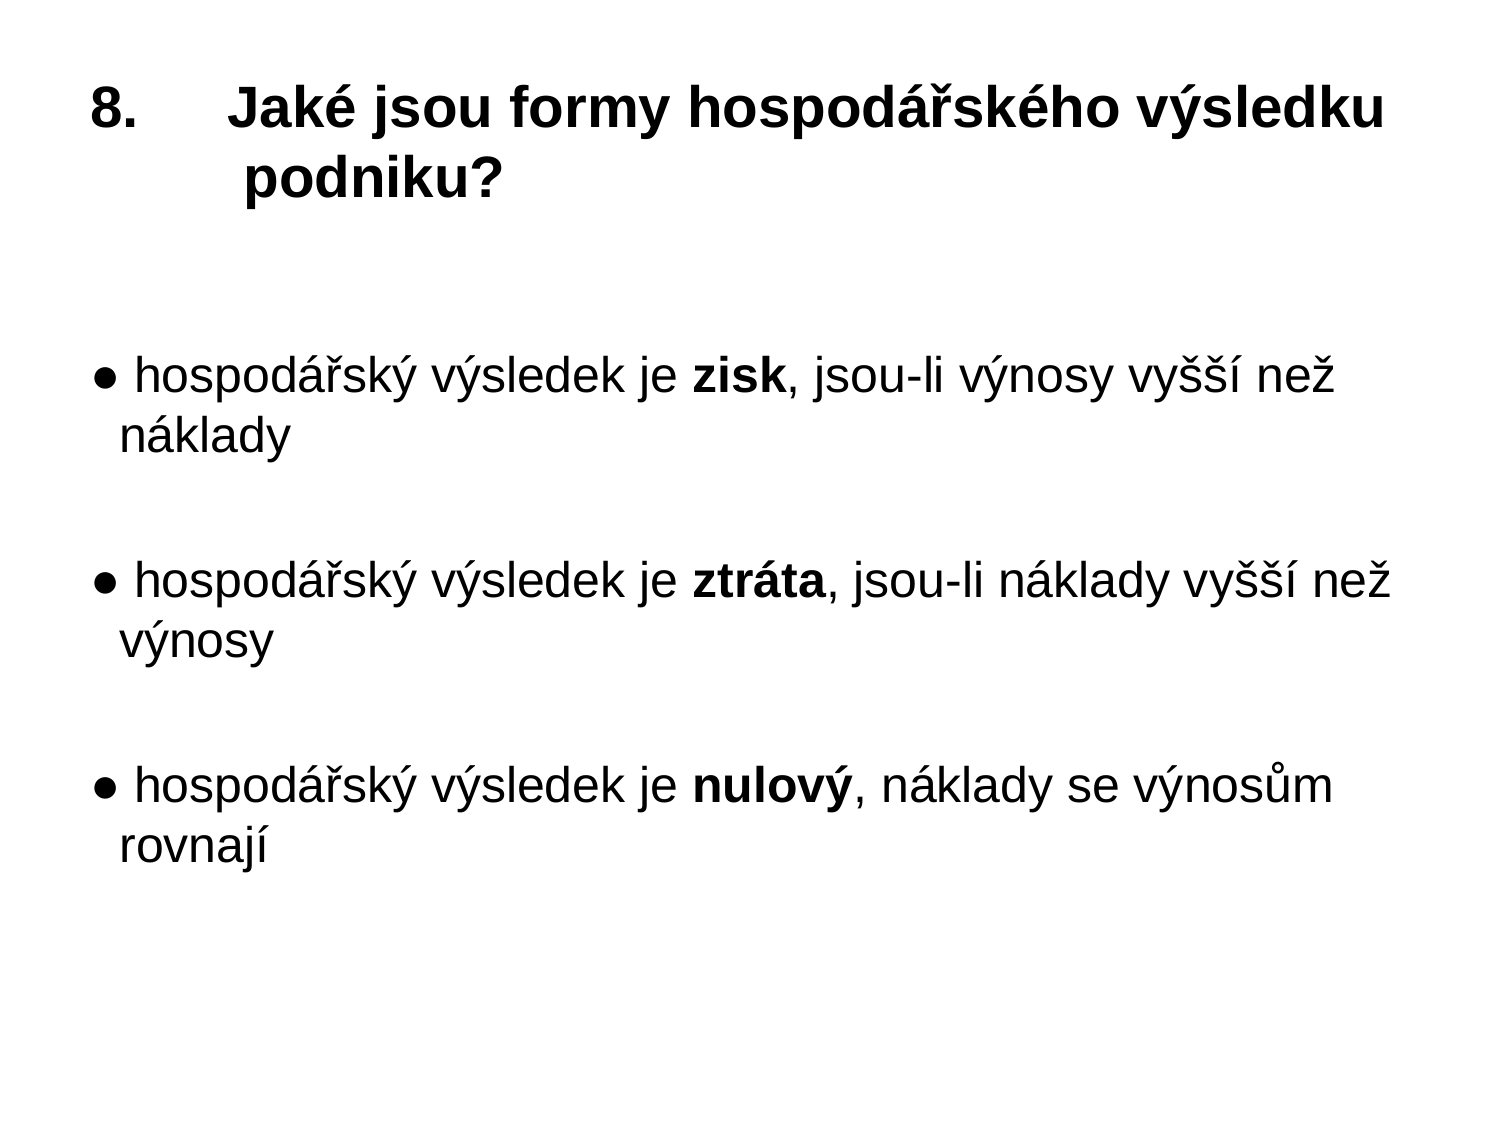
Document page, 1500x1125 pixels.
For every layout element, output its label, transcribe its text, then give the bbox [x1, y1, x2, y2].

list ● hospodářský výsledek je zisk, jsou-li výnosy vyšší než náklady ● hospodářský výsledek je ztráta, jsou-li náklady vyšší než výnosy ● hospodářský výsledek je nulový, náklady se výnosům rovnají [75, 262, 1426, 1006]
title Jaké jsou formy hospodářského výsledku podniku? [75, 45, 1426, 233]
